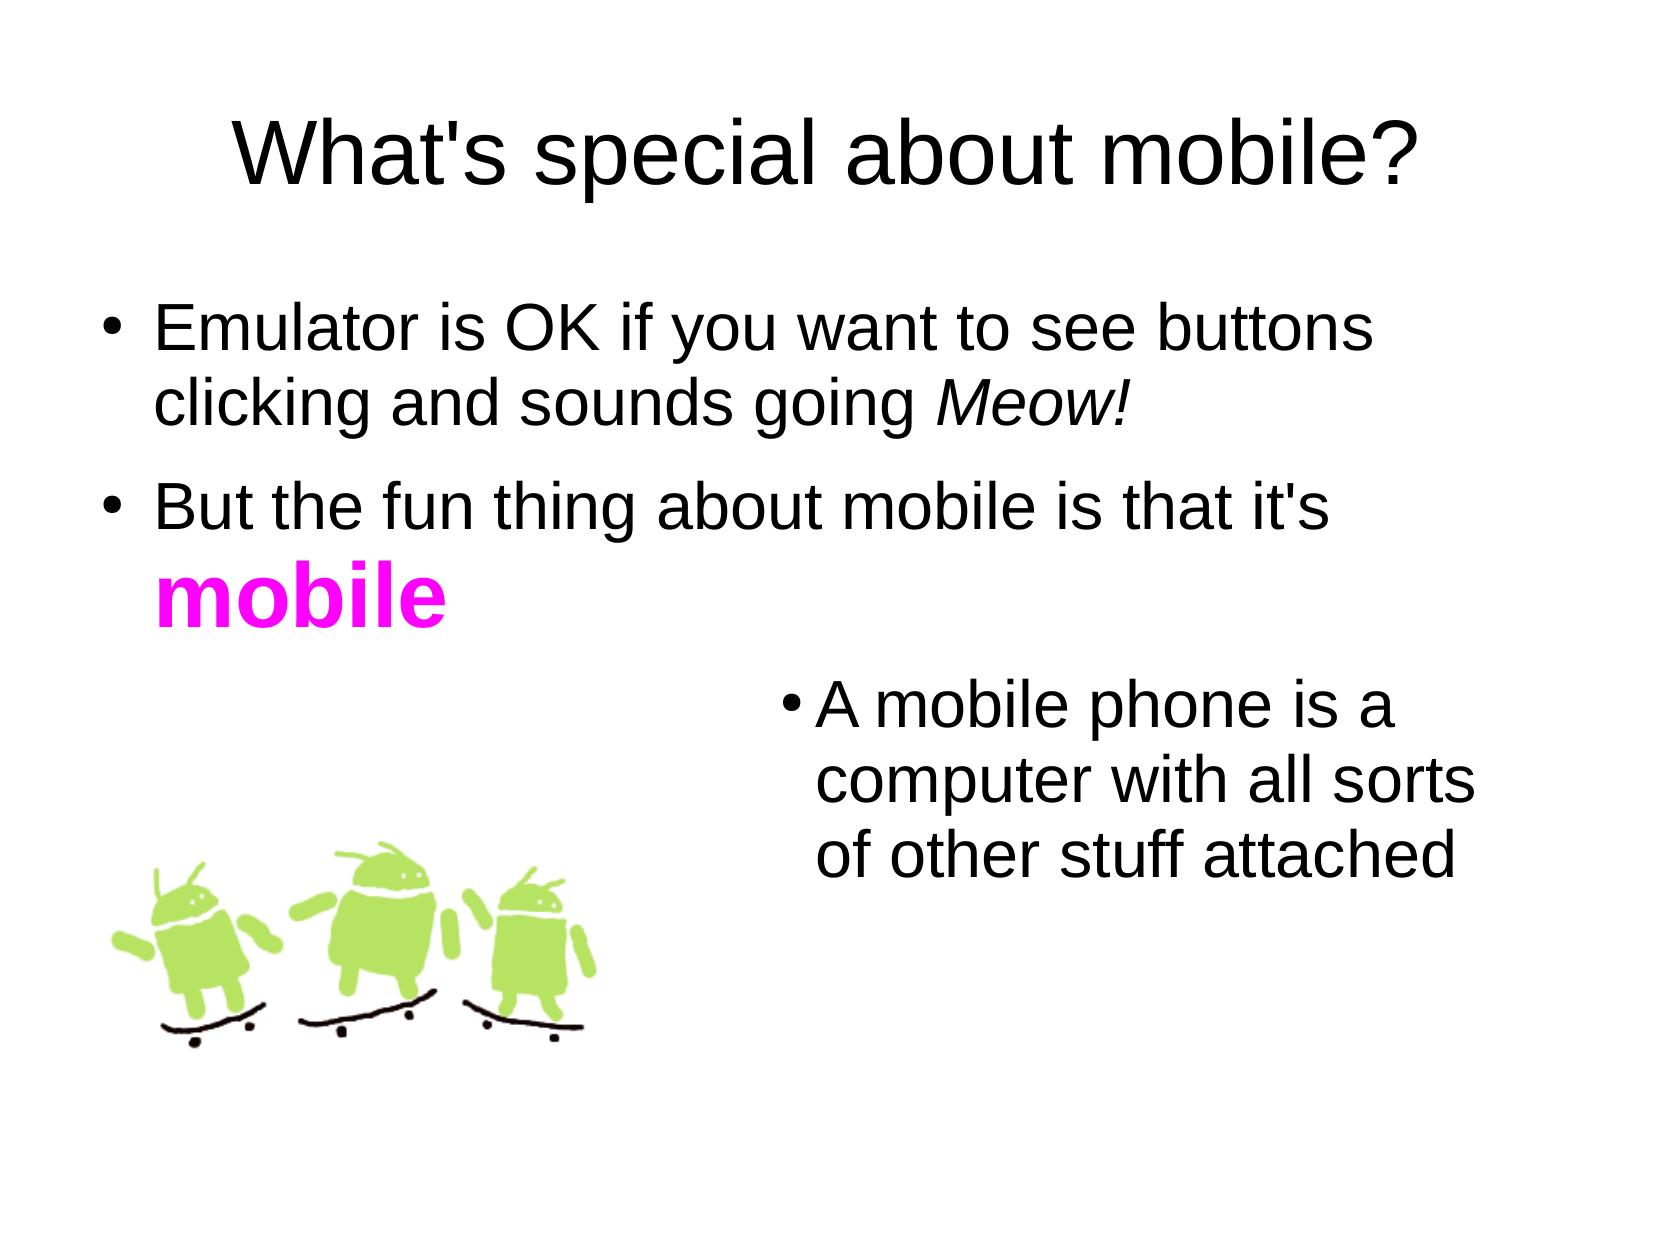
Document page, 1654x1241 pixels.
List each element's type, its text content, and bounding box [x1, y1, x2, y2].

picture [75, 674, 700, 1144]
text_box A mobile phone is a computer with all sorts of other stuff attached [765, 660, 1561, 900]
title What's special about mobile? [82, 49, 1571, 257]
list Emulator is OK if you want to see buttons clicking and sounds going Meow! But the fun thing about mobile is that it's mobile [82, 290, 1538, 661]
